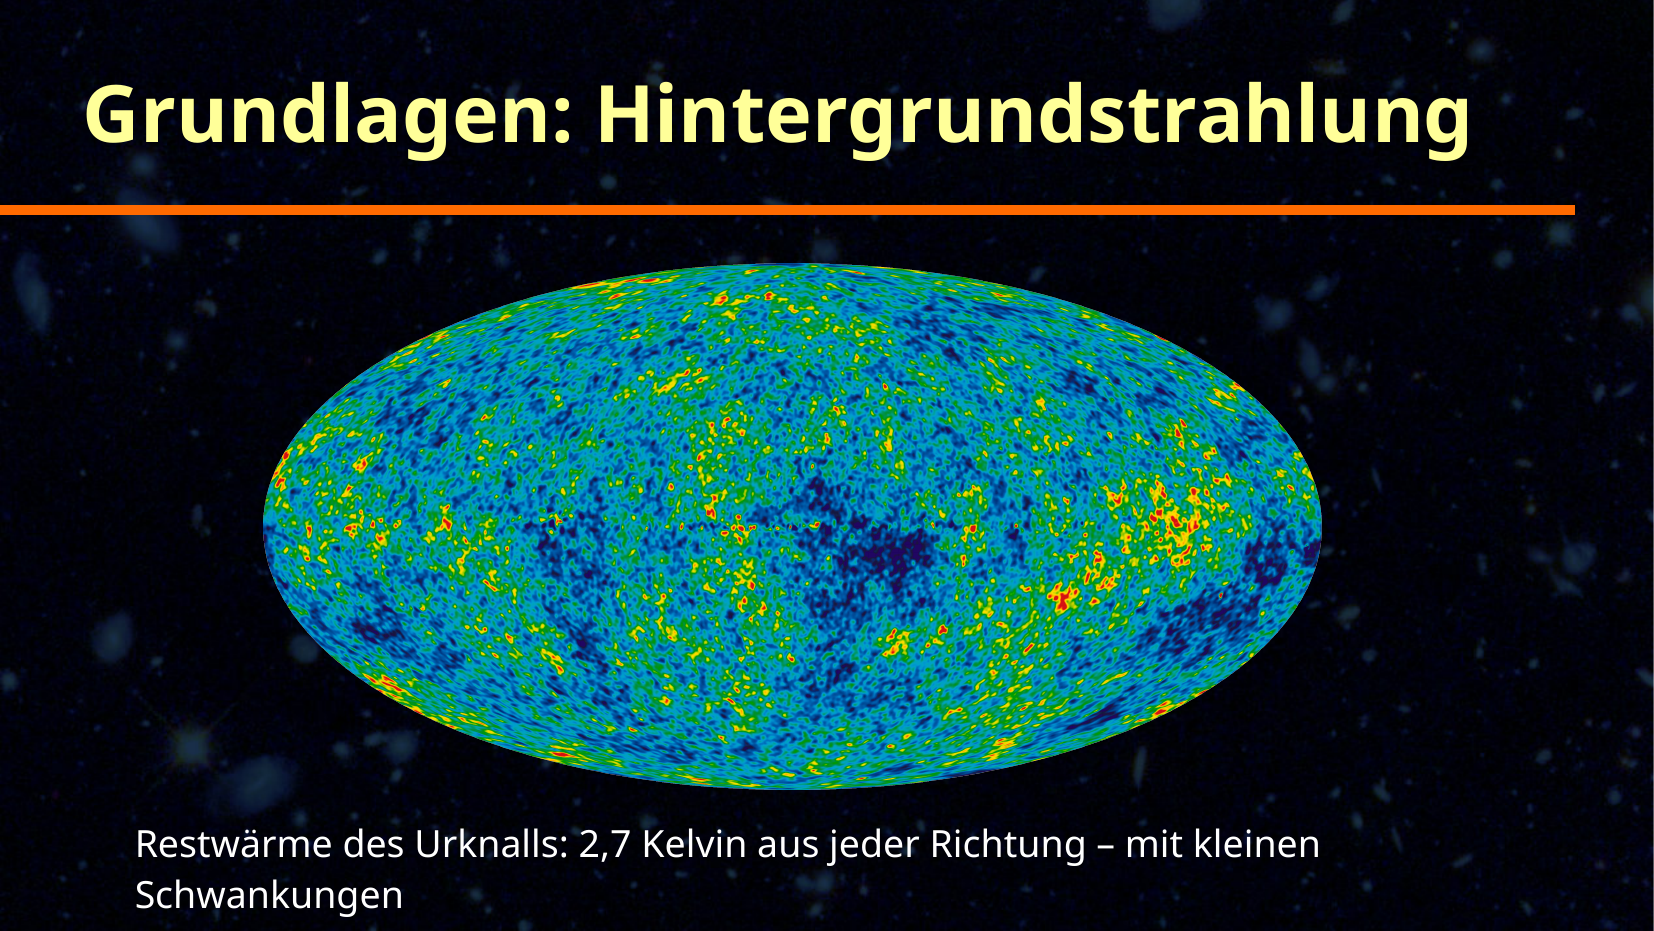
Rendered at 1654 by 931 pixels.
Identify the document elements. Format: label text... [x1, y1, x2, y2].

picture [0, 0, 1654, 931]
text_box Restwärme des Urknalls: 2,7 Kelvin aus jeder Richtung – mit kleinen Schwankungen [120, 810, 1591, 931]
title Grundlagen: Hintergrundstrahlung [82, 37, 1571, 193]
